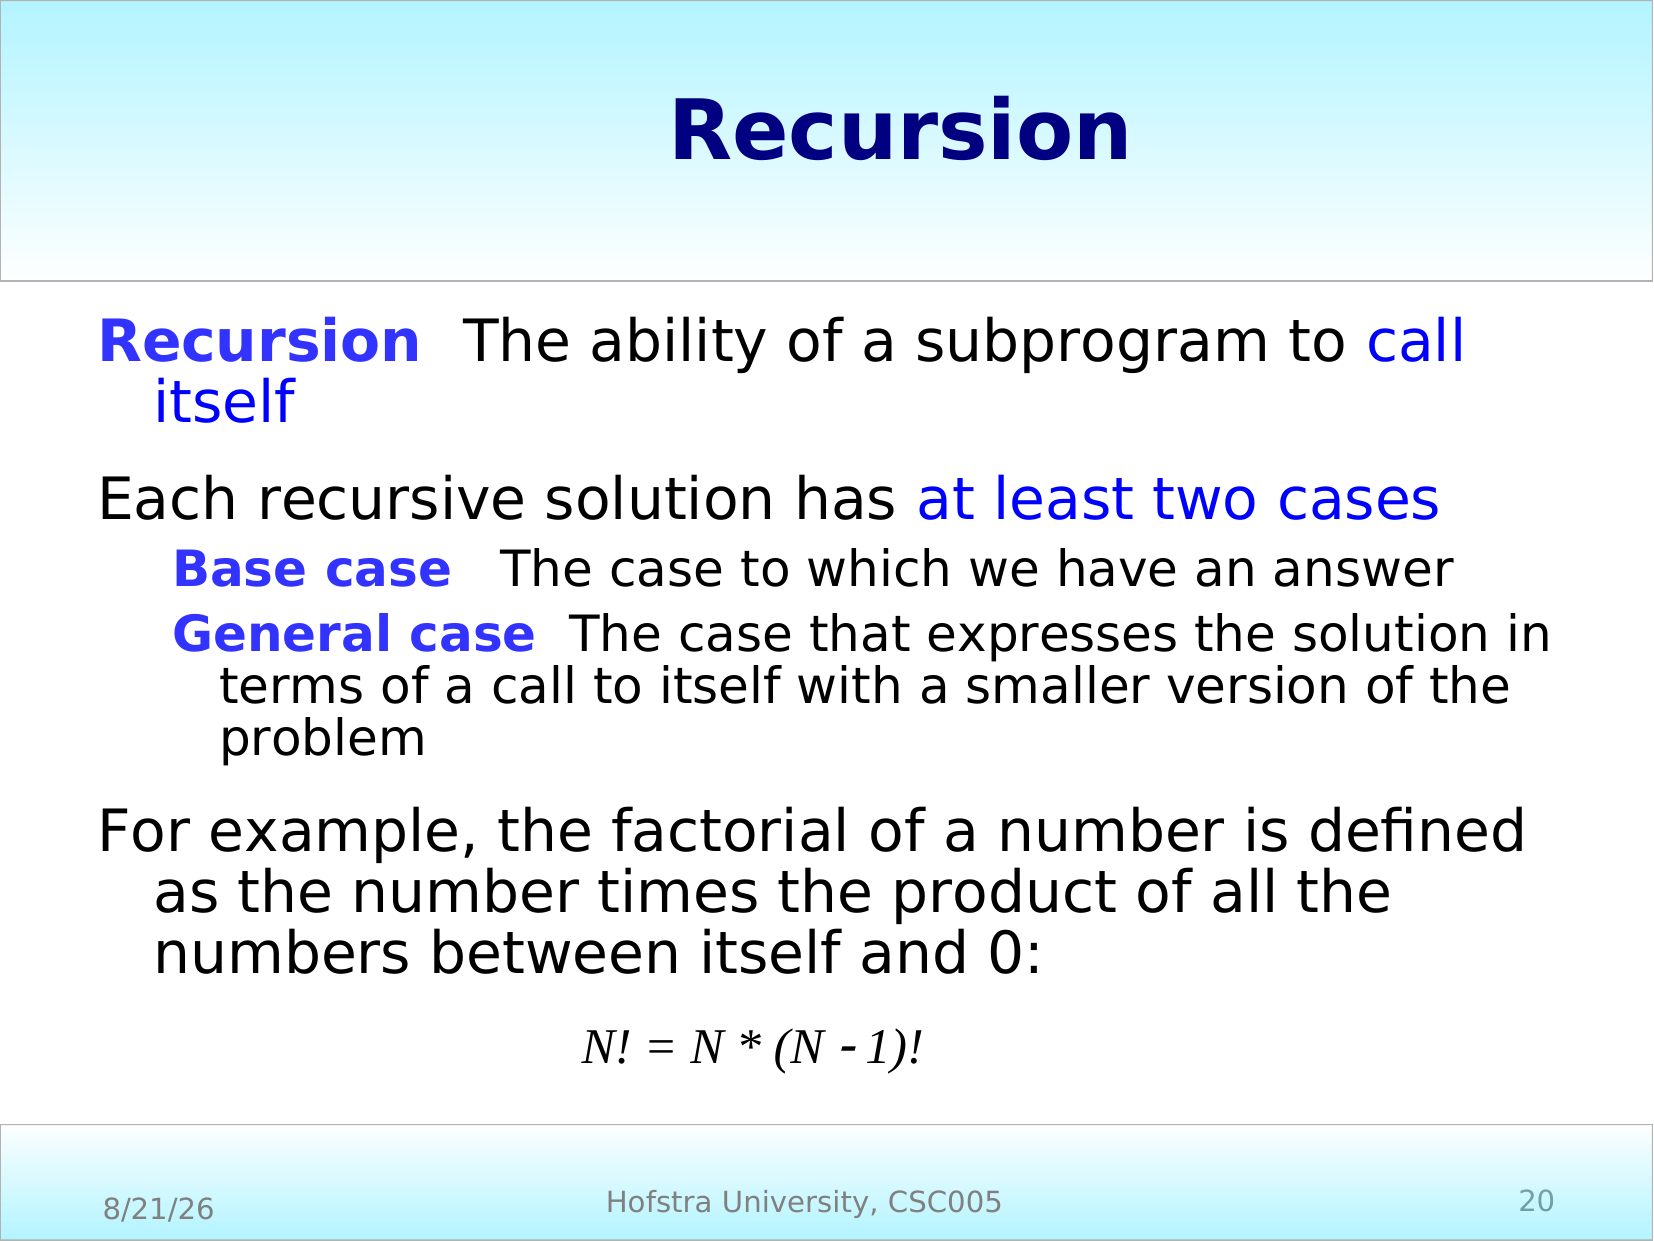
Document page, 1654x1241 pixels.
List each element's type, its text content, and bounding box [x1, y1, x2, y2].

list Recursion The ability of a subprogram to call itself Each recursive solution has at least two cases Base case The case to which we have an answer General case The case that expresses the solution in terms of a call to itself with a smaller version of the problem For example, the factorial of a number is defined as the number times the product of all the numbers between itself and 0: N! = N * (N  1)! [82, 305, 1571, 1165]
title Recursion [247, 27, 1612, 235]
